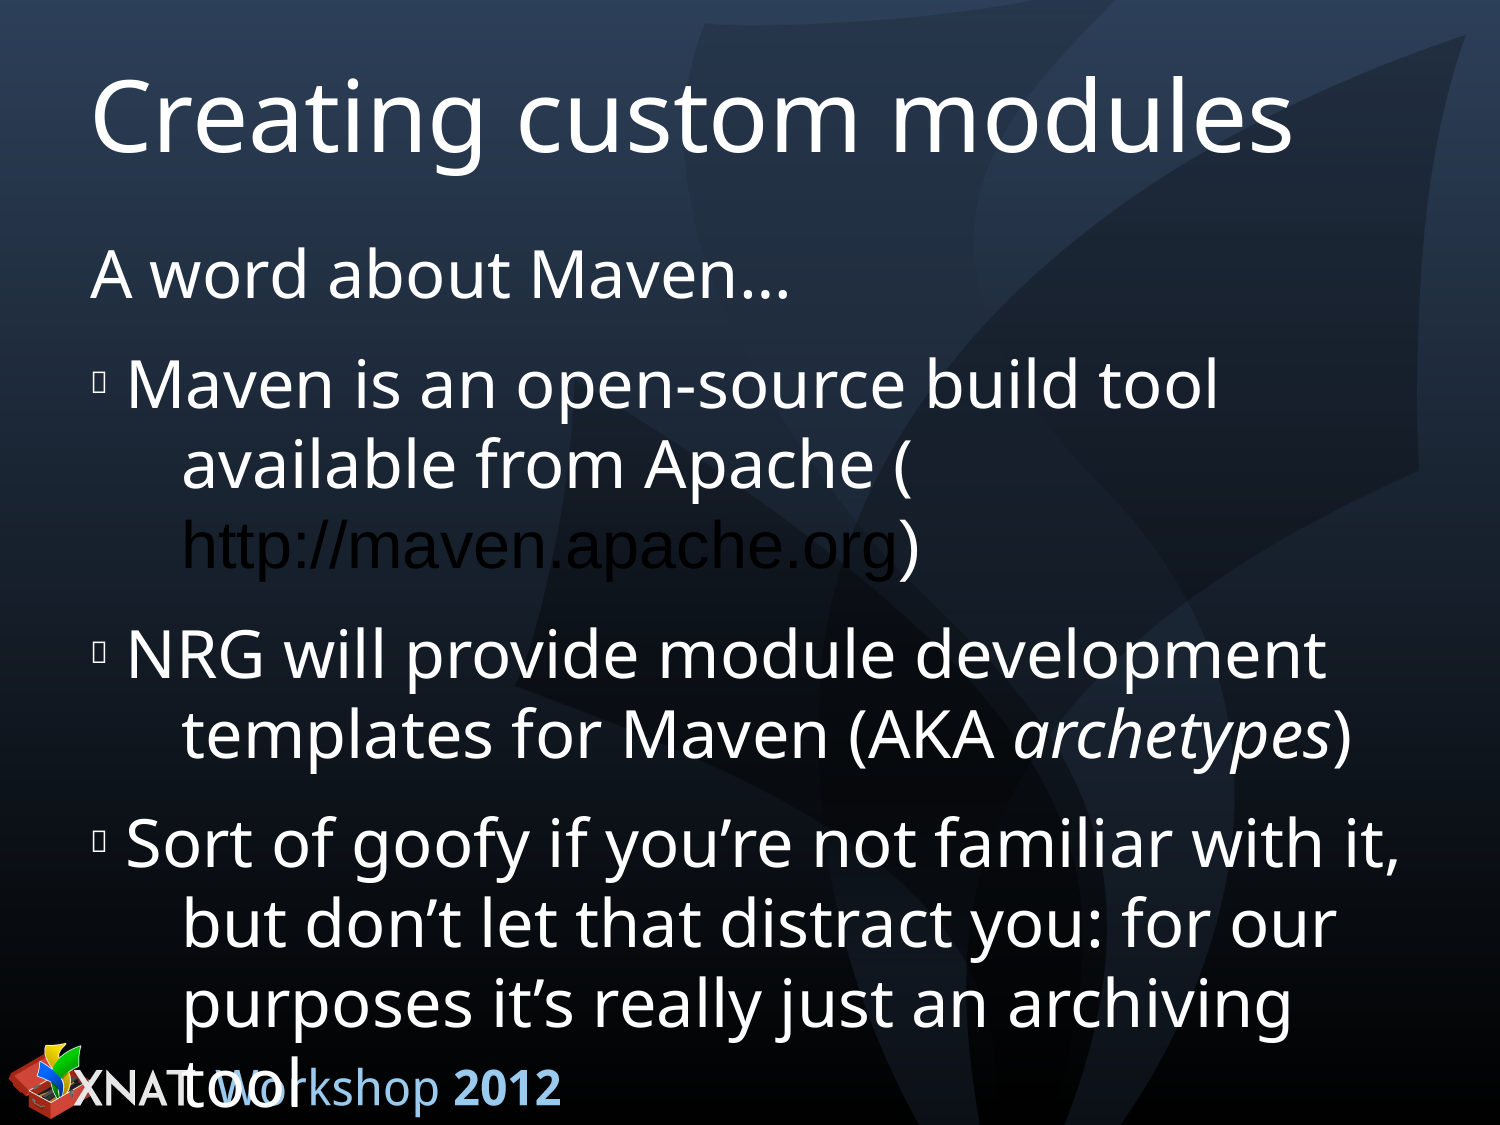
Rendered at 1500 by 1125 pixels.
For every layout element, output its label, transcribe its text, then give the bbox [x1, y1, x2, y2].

title Creating custom modules [75, 45, 1425, 188]
text_box A word about Maven… Maven is an open-source build tool available from Apache (http://maven.apache.org) NRG will provide module development templates for Maven (AKA archetypes) Sort of goofy if you’re not familiar with it, but don’t let that distract you: for our purposes it’s really just an archiving tool [74, 224, 1425, 1005]
picture [0, 0, 1500, 1125]
